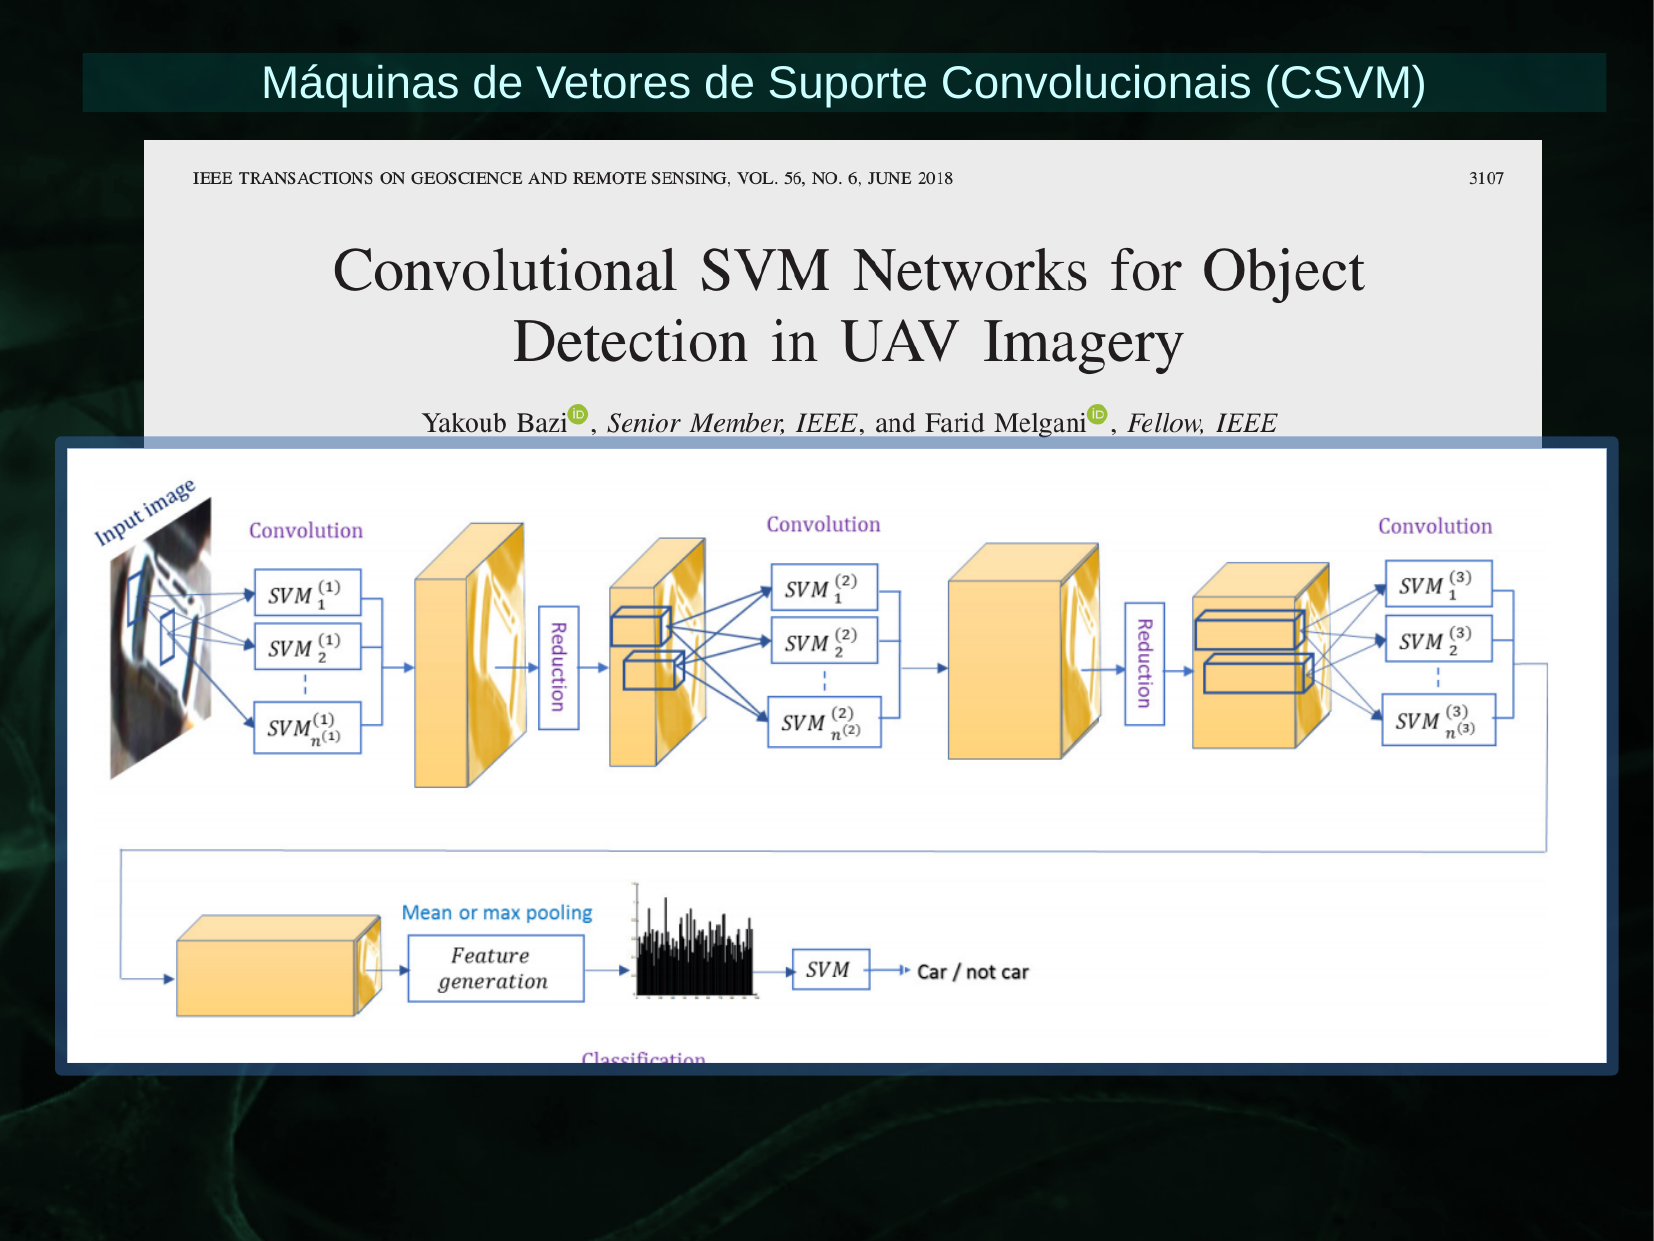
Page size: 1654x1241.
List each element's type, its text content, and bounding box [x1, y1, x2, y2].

picture [0, 0, 1654, 1241]
text_box Máquinas de Vetores de Suporte Convolucionais (CSVM) [82, 53, 1607, 113]
